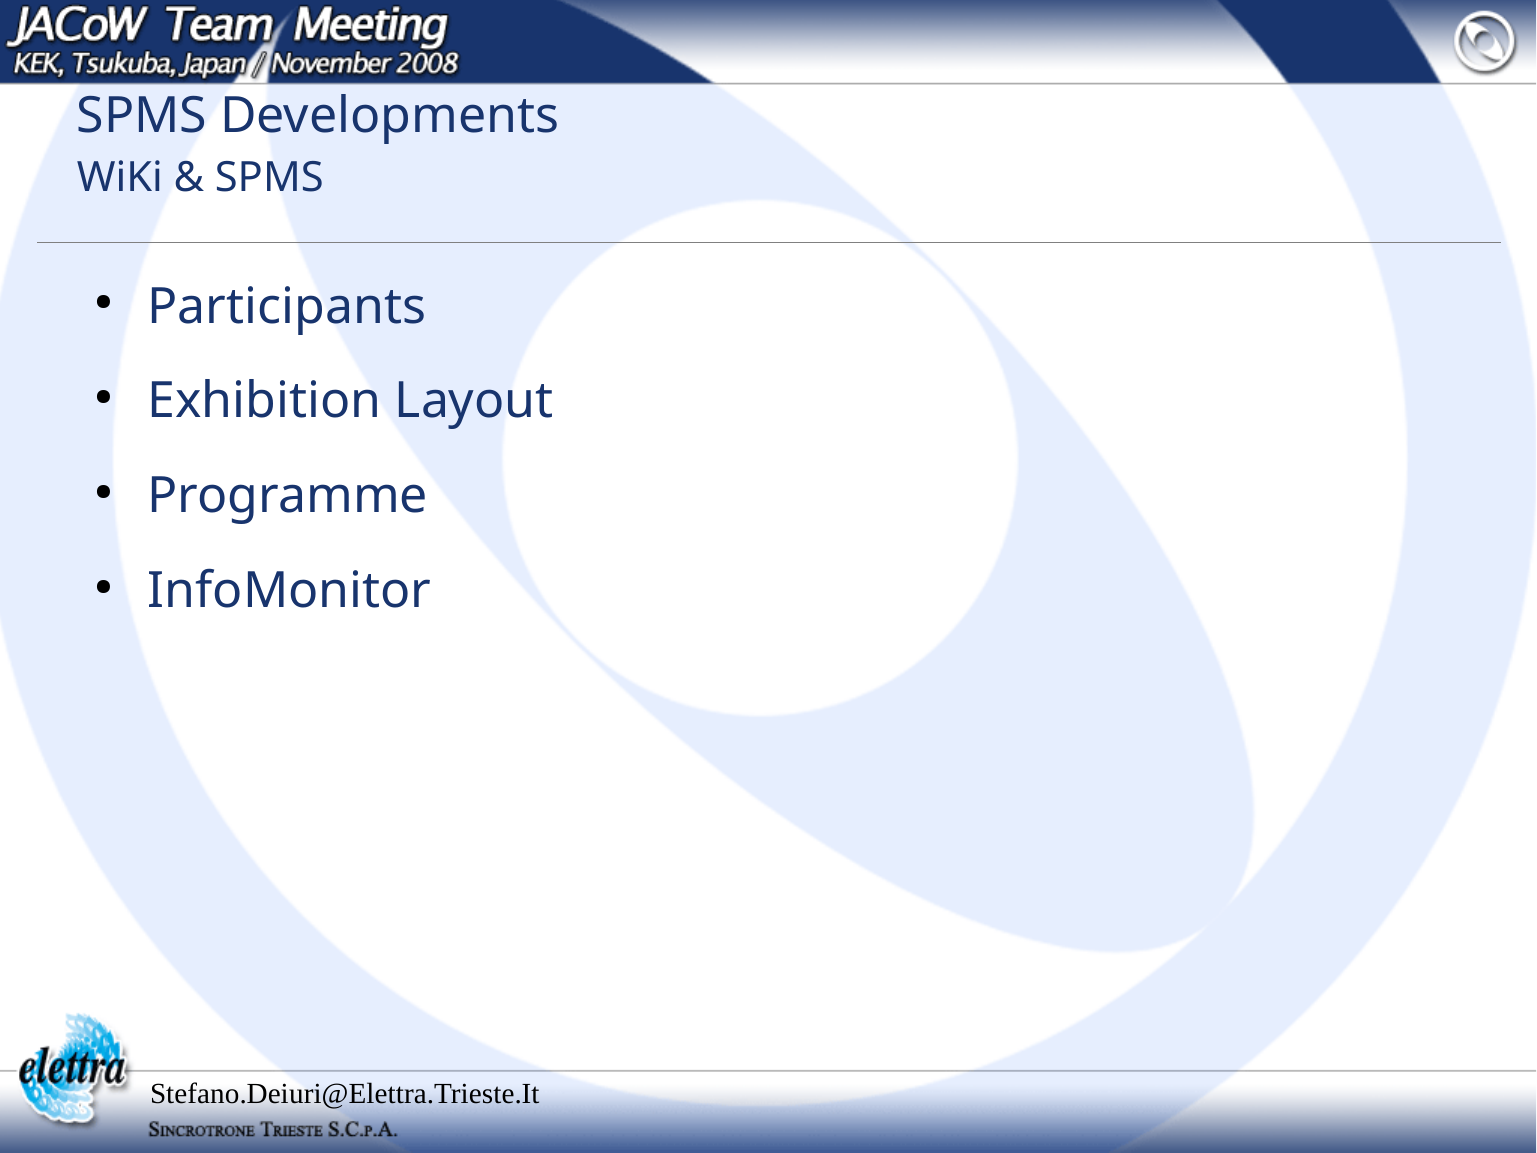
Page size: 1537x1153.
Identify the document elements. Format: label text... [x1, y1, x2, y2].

list Participants Exhibition Layout Programme InfoMonitor [76, 269, 1460, 1031]
picture [0, 0, 1537, 1153]
title SPMS Developments WiKi & SPMS [76, 89, 1460, 262]
